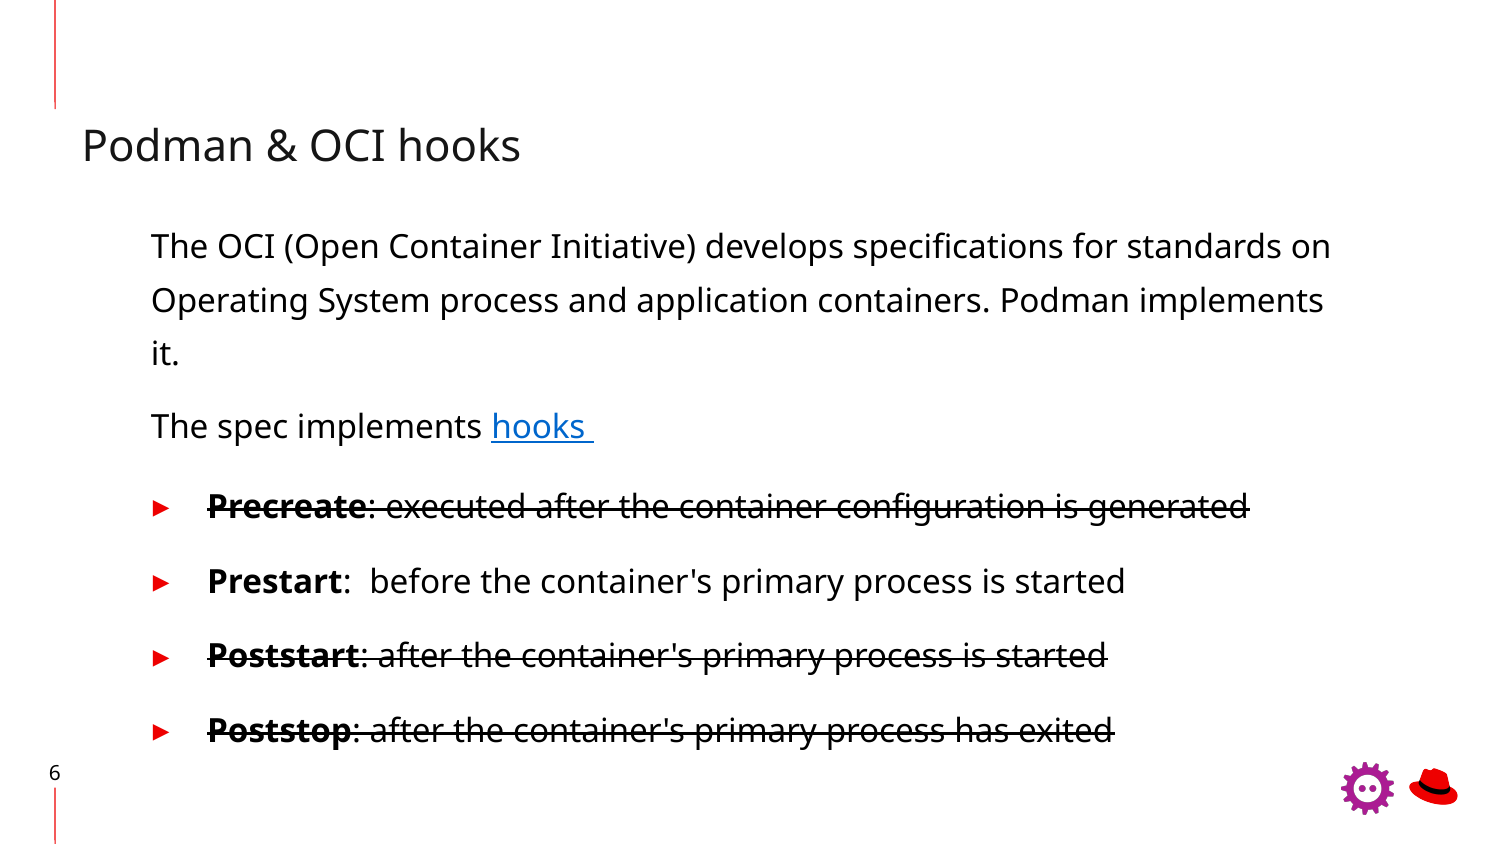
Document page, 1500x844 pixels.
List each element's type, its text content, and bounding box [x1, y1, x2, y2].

picture [1341, 762, 1394, 815]
slide_number <number> [20, 774, 89, 788]
picture [1409, 768, 1458, 805]
list The OCI (Open Container Initiative) develops specifications for standards on Operating System process and application containers. Podman implements it. The spec implements hooks Precreate: executed after the container configuration is generated Prestart: before the container's primary process is started Poststart: after the container's primary process is started Poststop: after the container's primary process has exited [150, 210, 1350, 763]
title Podman & OCI hooks [81, 101, 1044, 153]
